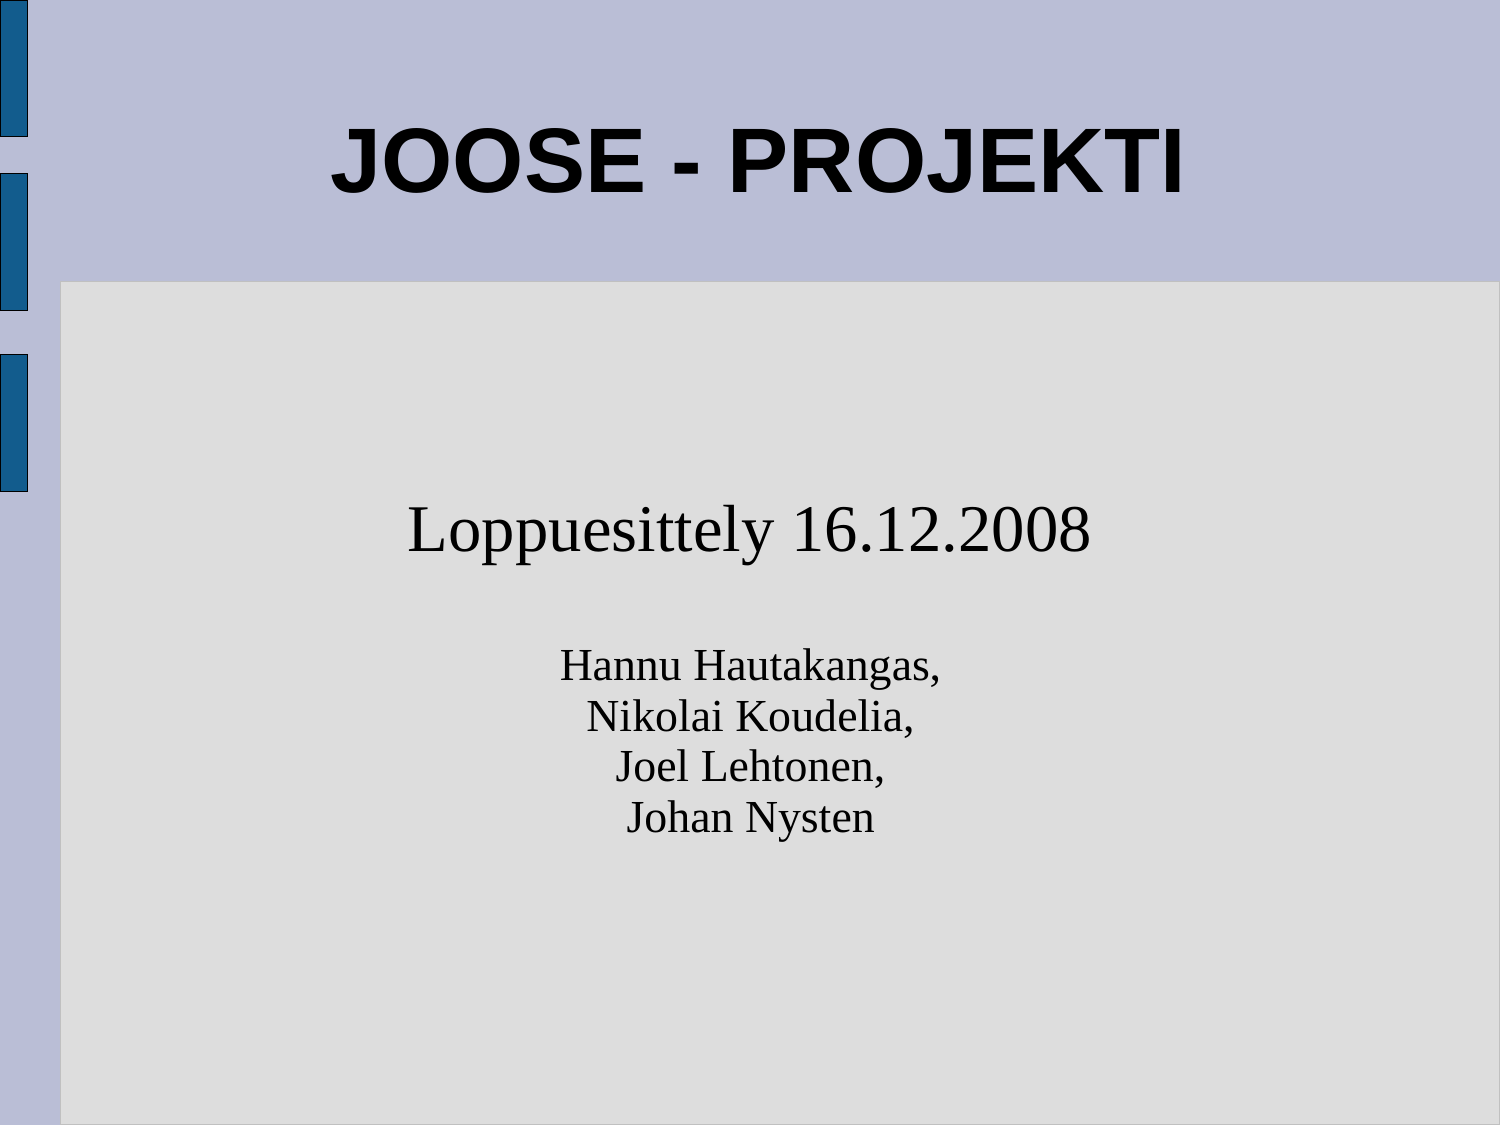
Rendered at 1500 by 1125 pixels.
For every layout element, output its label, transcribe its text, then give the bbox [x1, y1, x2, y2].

subtitle Loppuesittely 16.12.2008 Hannu Hautakangas, Nikolai Koudelia, Joel Lehtonen, Johan Nysten [110, 312, 1392, 1022]
title JOOSE - PROJEKTI [118, 59, 1400, 263]
